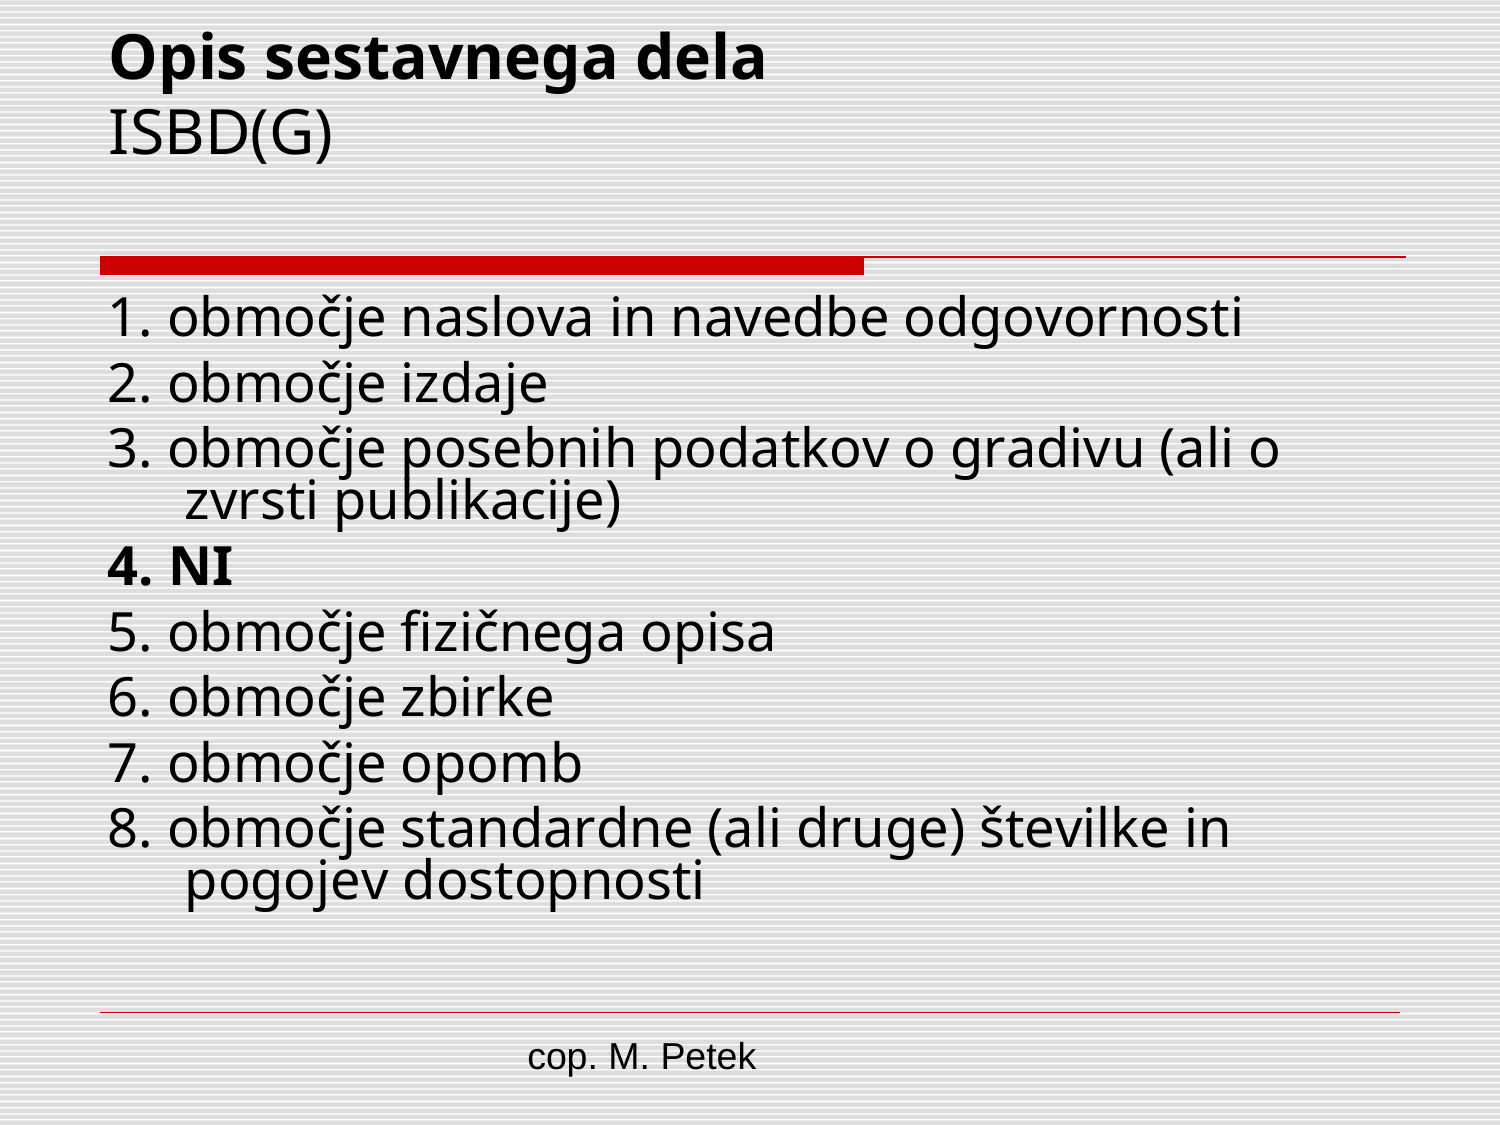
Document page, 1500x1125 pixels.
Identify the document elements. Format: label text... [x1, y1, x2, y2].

picture [0, 0, 1500, 1125]
list 1. območje naslova in navedbe odgovornosti 2. območje izdaje 3. območje posebnih podatkov o gradivu (ali o zvrsti publikacije) 4. NI 5. območje fizičnega opisa 6. območje zbirke 7. območje opomb 8. območje standardne (ali druge) številke in pogojev dostopnosti [92, 287, 1406, 988]
title Opis sestavnega dela ISBD(G) [94, 9, 1371, 250]
